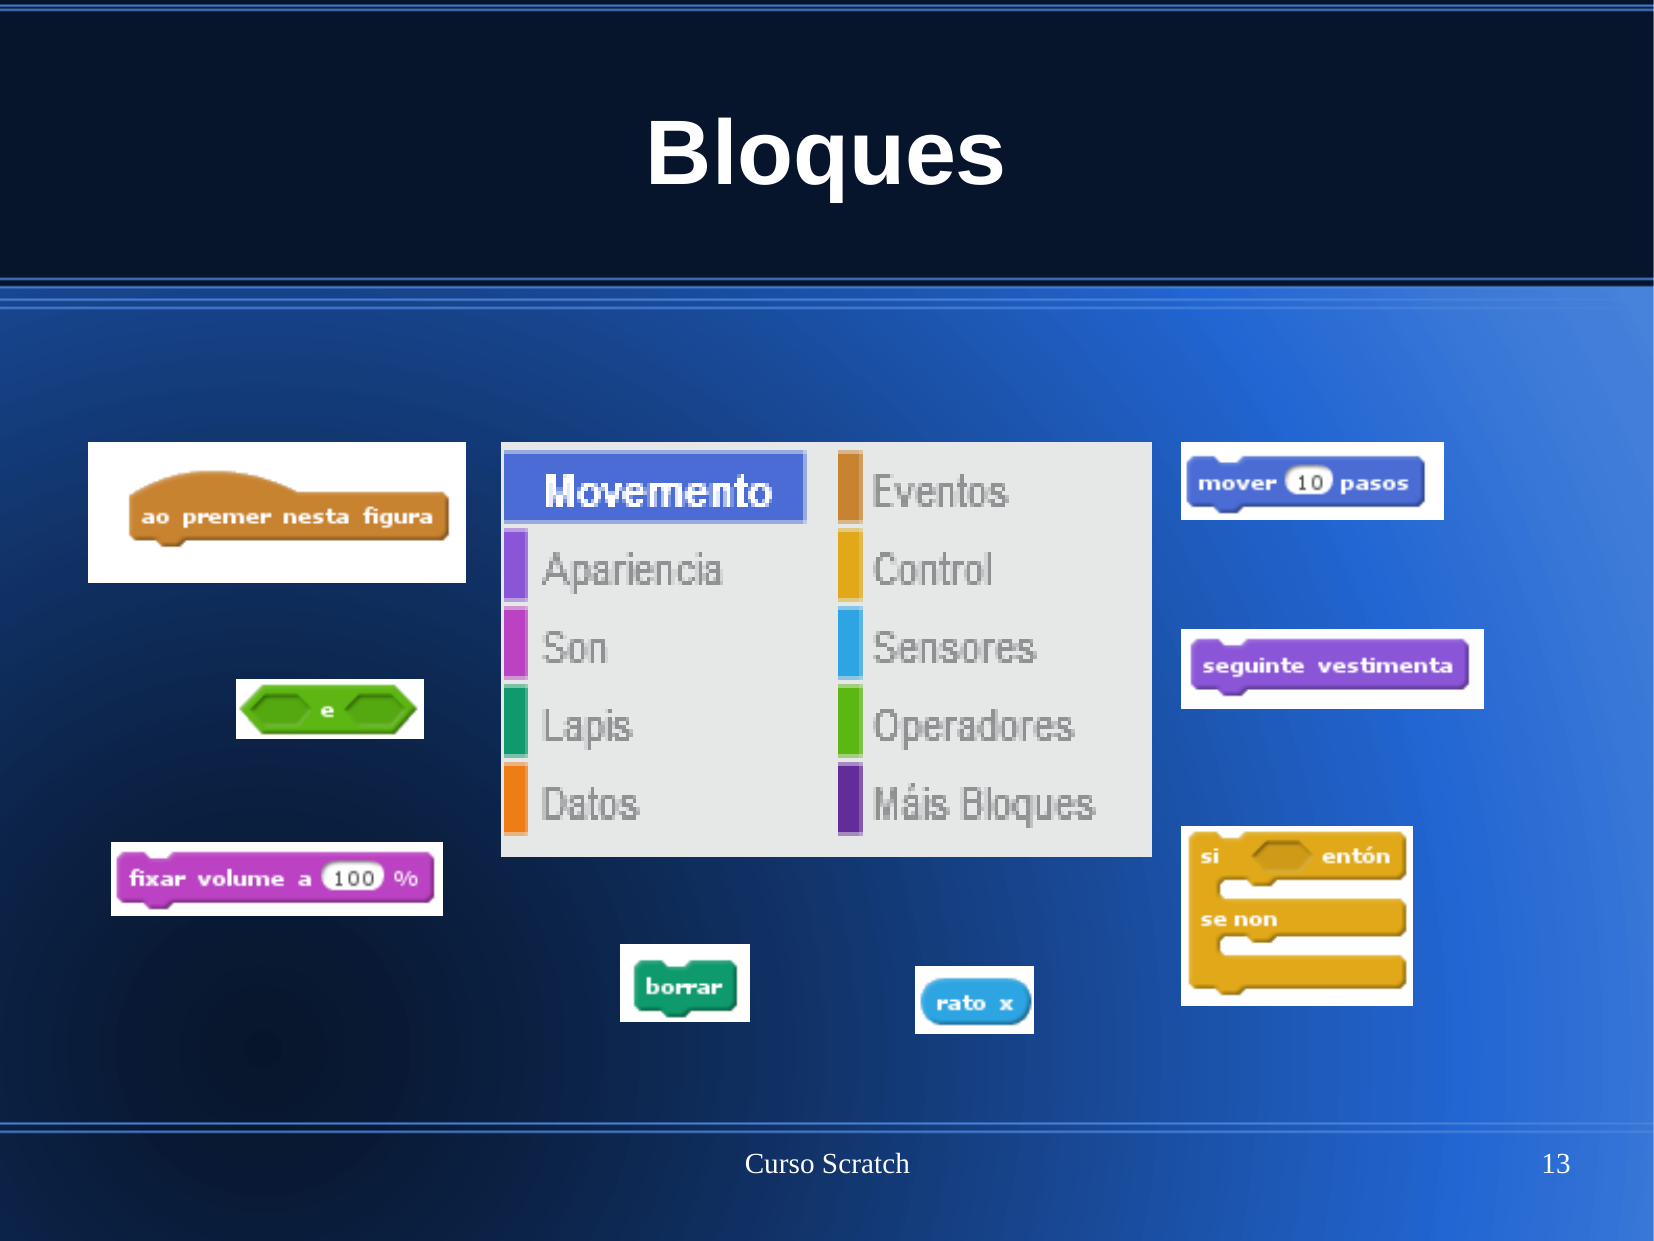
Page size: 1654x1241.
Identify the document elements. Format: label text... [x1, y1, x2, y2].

picture [0, 0, 1654, 1241]
title Bloques [82, 49, 1571, 257]
list [59, 324, 1595, 1123]
